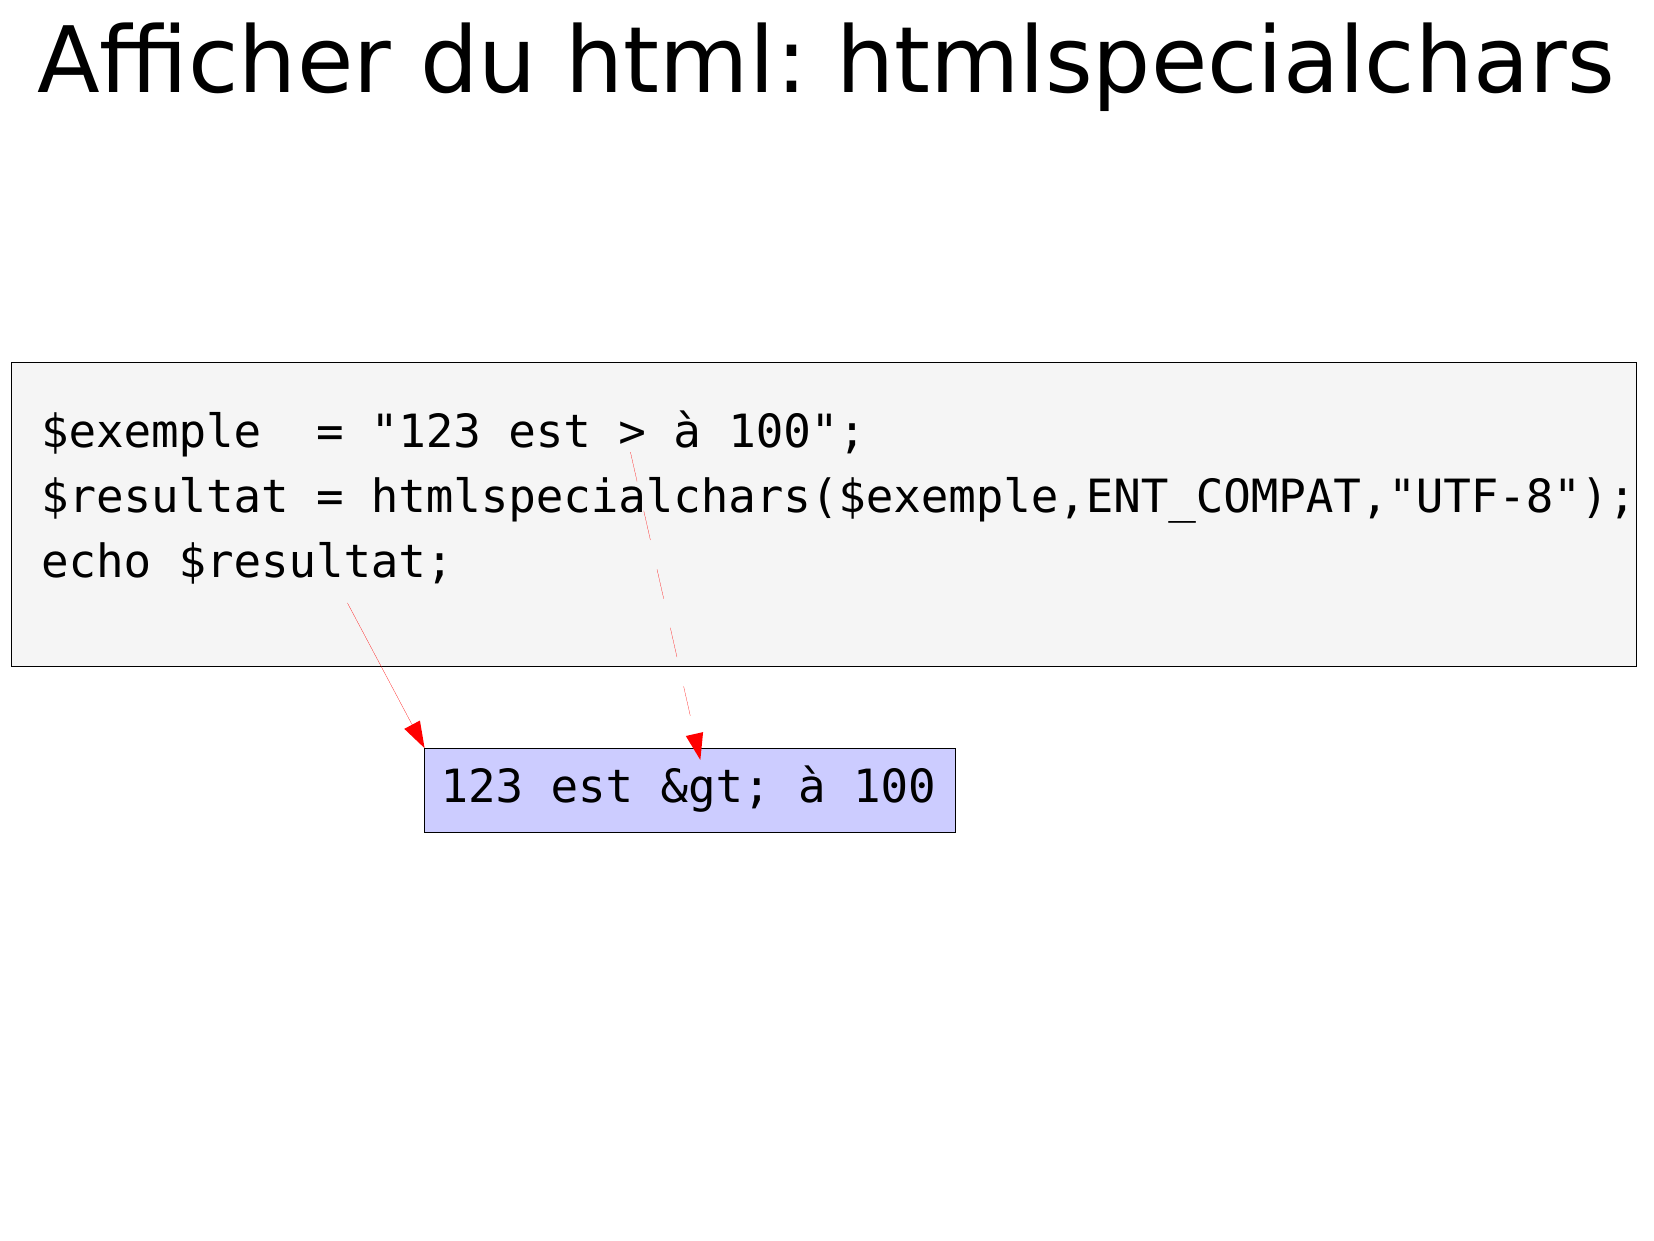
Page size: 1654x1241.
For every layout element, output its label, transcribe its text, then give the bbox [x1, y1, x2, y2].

text_box [424, 748, 956, 833]
text_box 123 est &gt; à 100 [440, 759, 936, 814]
text_box $exemple = "123 est > à 100"; $resultat = htmlspecialchars($exemple,ENT_COMPAT,"UTF-8"); echo $resultat; [40, 404, 1637, 726]
text_box [11, 362, 1637, 667]
title Afficher du html: htmlspecialchars [0, 0, 1654, 123]
